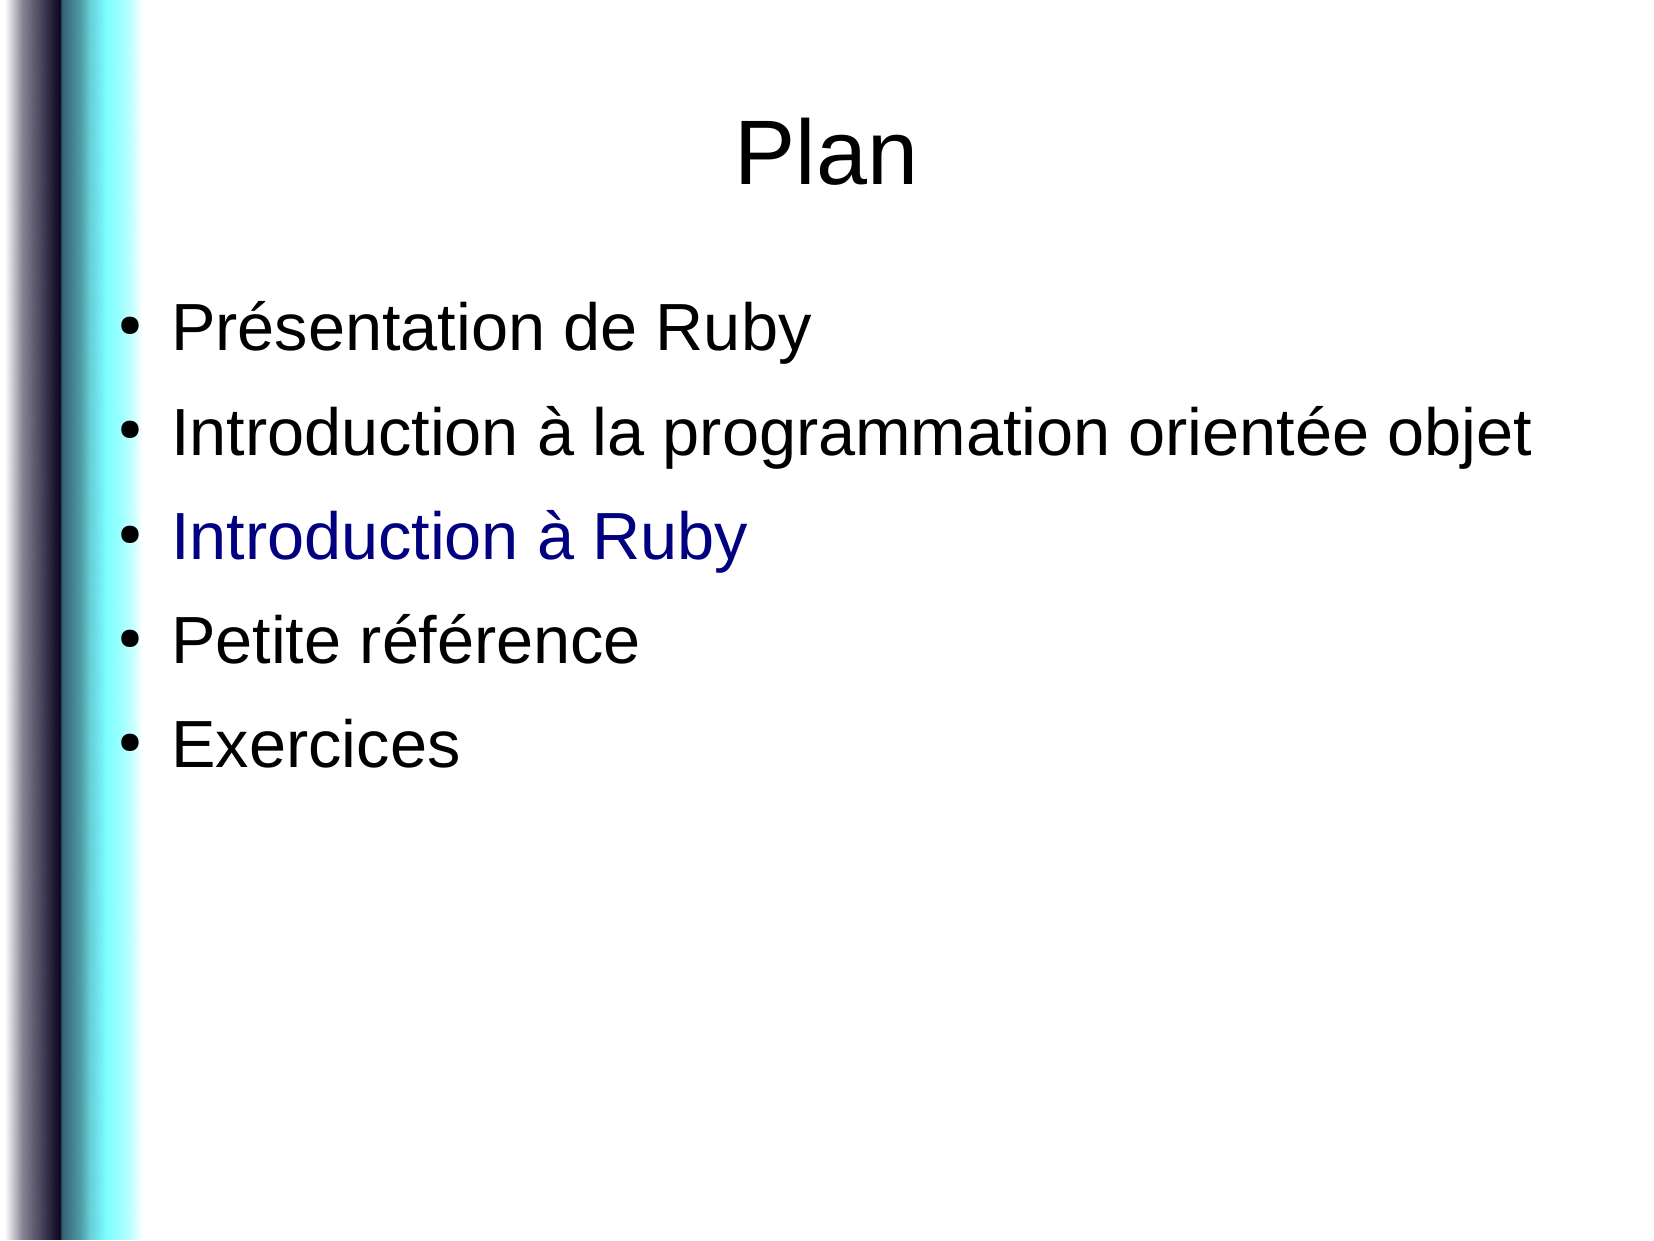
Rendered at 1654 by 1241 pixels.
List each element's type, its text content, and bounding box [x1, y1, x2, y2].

picture [0, 0, 1654, 1240]
title Plan [82, 49, 1571, 257]
list Présentation de Ruby Introduction à la programmation orientée objet Introduction à Ruby Petite référence Exercices [82, 290, 1571, 1109]
